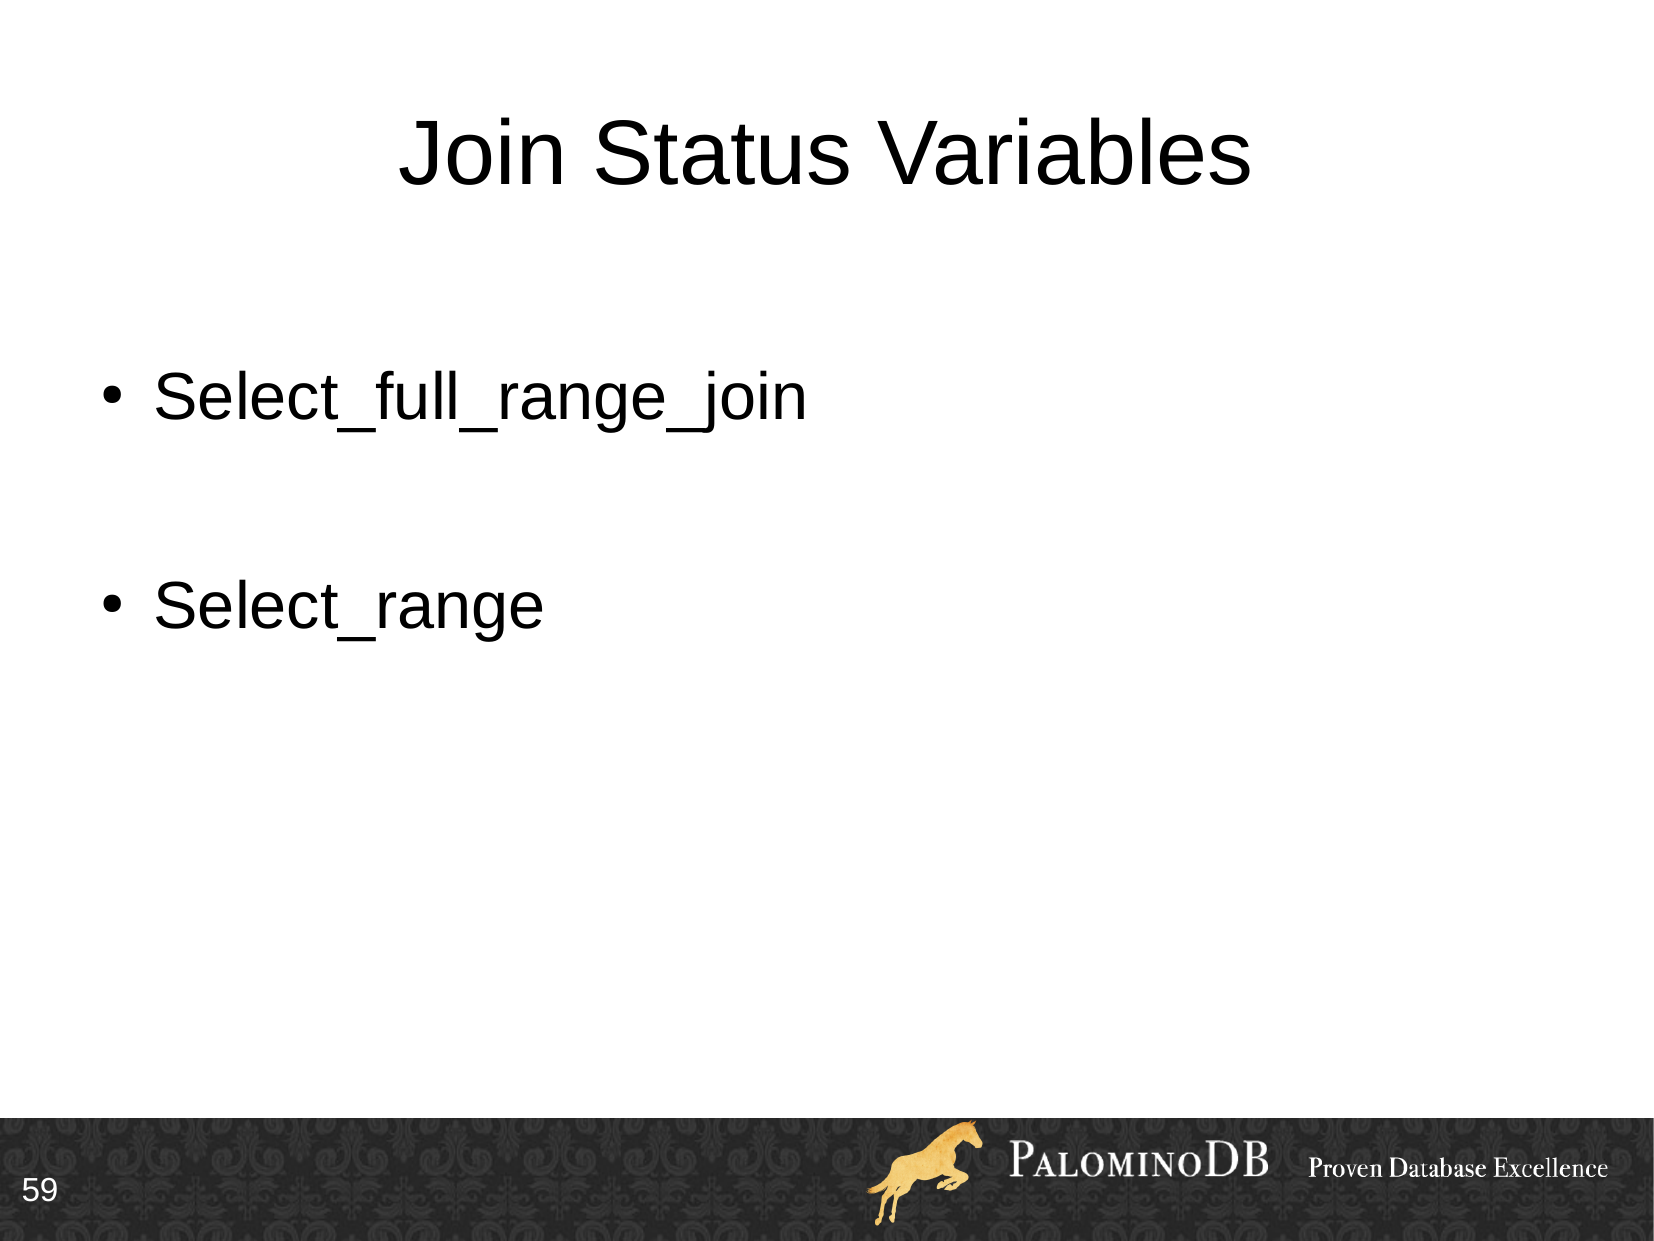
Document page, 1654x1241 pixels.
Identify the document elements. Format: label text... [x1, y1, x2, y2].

title Join Status Variables [82, 49, 1571, 254]
list Select_full_range_join Select_range [82, 254, 1571, 1076]
picture [0, 1109, 1654, 1241]
